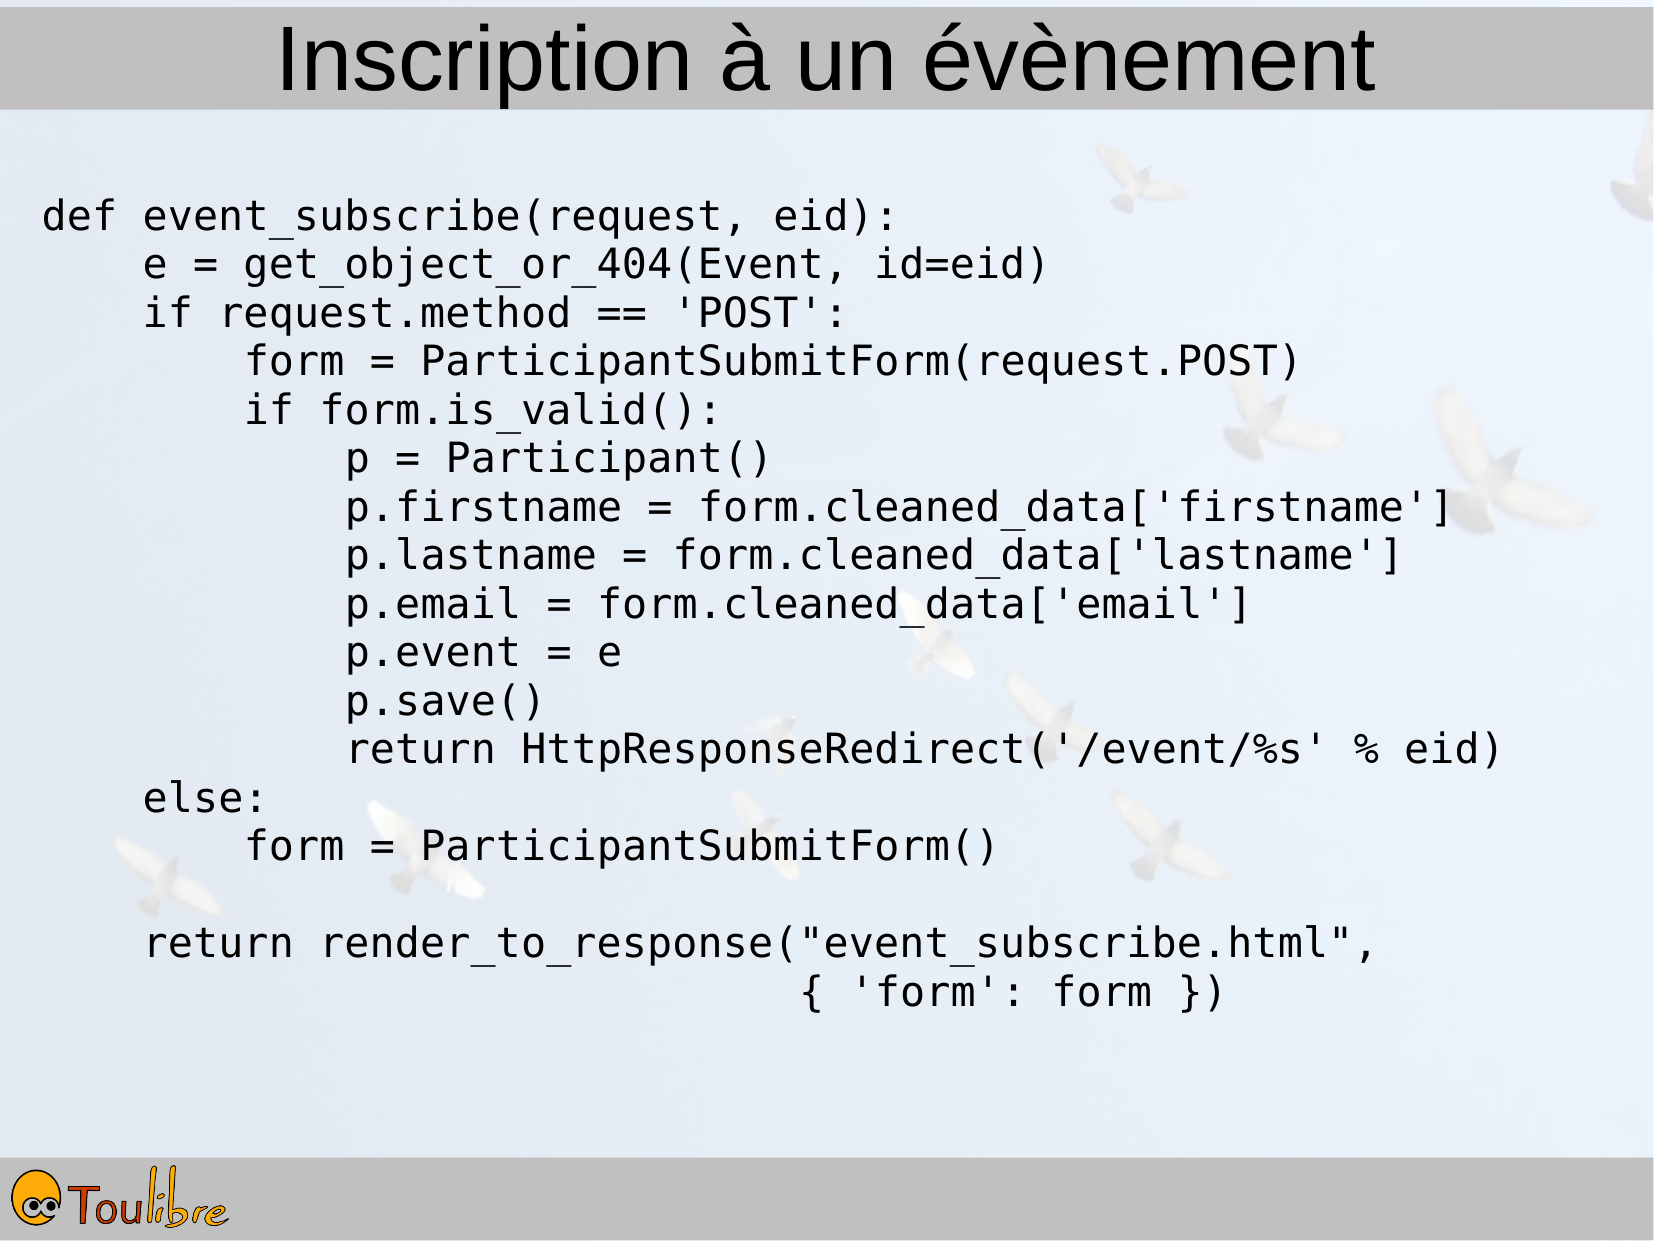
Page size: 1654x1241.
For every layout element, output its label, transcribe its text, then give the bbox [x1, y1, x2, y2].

picture [11, 1165, 229, 1228]
title Inscription à un évènement [0, 7, 1654, 110]
text_box def event_subscribe(request, eid): e = get_object_or_404(Event, id=eid) if request.method == 'POST': form = ParticipantSubmitForm(request.POST) if form.is_valid(): p = Participant() p.firstname = form.cleaned_data['firstname'] p.lastname = form.cleaned_data['lastname'] p.email = form.cleaned_data['email'] p.event = e p.save() return HttpResponseRedirect('/event/%s' % eid) else: form = ParticipantSubmitForm() return render_to_response("event_subscribe.html", { 'form': form }) [26, 184, 1634, 1024]
